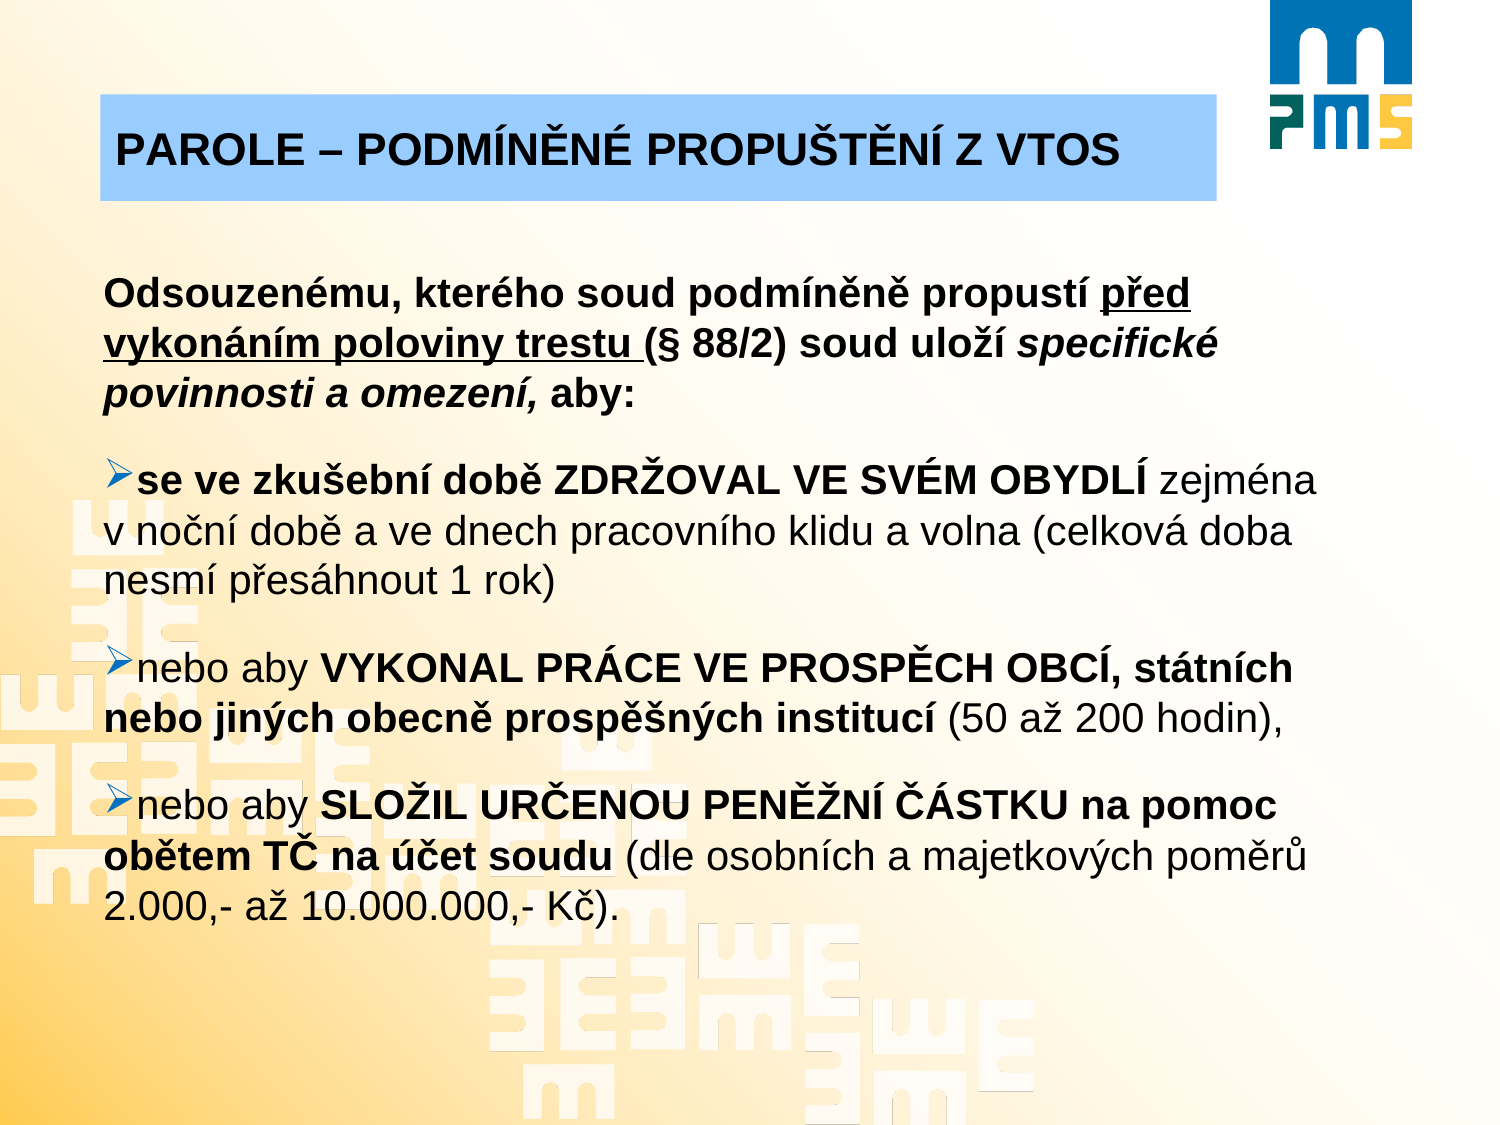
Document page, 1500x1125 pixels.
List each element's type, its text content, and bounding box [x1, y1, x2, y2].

title PAROLE – PODMÍNĚNÉ PROPUŠTĚNÍ Z VTOS [100, 94, 1217, 201]
picture [0, 0, 1500, 1125]
text_box Odsouzenému, kterého soud podmíněně propustí před vykonáním poloviny trestu (§ 88/2) soud uloží specifické povinnosti a omezení, aby: se ve zkušební době ZDRŽOVAL VE SVÉM OBYDLÍ zejména v noční době a ve dnech pracovního klidu a volna (celková doba nesmí přesáhnout 1 rok) nebo aby VYKONAL PRÁCE VE PROSPĚCH OBCÍ, státních nebo jiných obecně prospěšných institucí (50 až 200 hodin), nebo aby SLOŽIL URČENOU PENĚŽNÍ ČÁSTKU na pomoc obětem TČ na účet soudu (dle osobních a majetkových poměrů 2.000,- až 10.000.000,- Kč). [88, 207, 1365, 1059]
